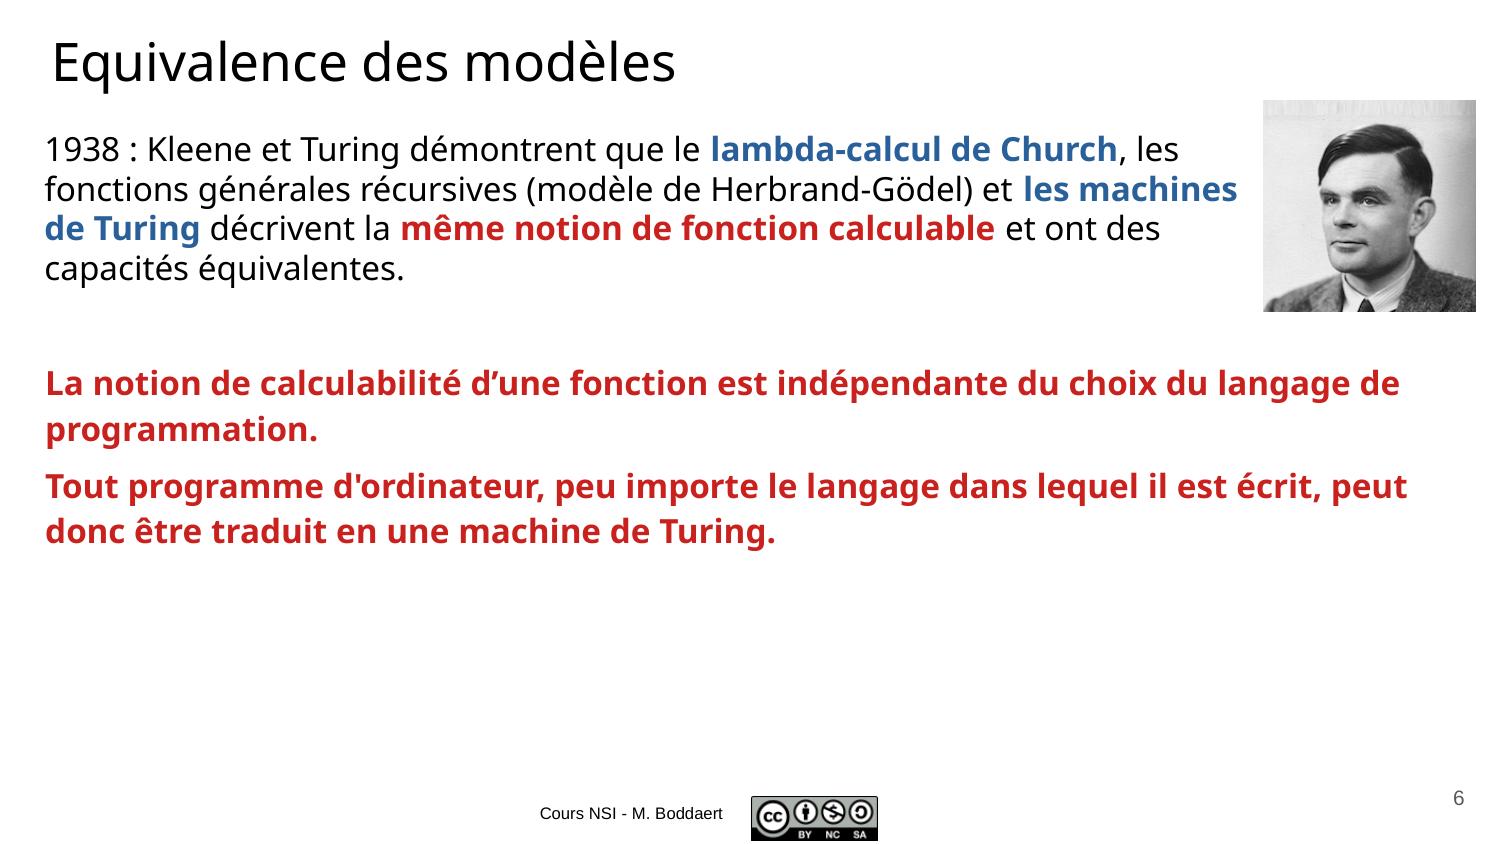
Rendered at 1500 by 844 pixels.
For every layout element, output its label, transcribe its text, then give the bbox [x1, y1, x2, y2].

picture [1263, 100, 1476, 312]
text_box 1938 : Kleene et Turing démontrent que le lambda-calcul de Church, les fonctions générales récursives (modèle de Herbrand-Gödel) et les machines de Turing décrivent la même notion de fonction calculable et ont des capacités équivalentes. [29, 120, 1263, 266]
title Equivalence des modèles [51, 13, 1449, 108]
picture [751, 796, 878, 841]
slide_number <numéro> [1389, 764, 1480, 830]
text_box La notion de calculabilité d’une fonction est indépendante du choix du langage de programmation. Tout programme d'ordinateur, peu importe le langage dans lequel il est écrit, peut donc être traduit en une machine de Turing. [30, 352, 1500, 559]
